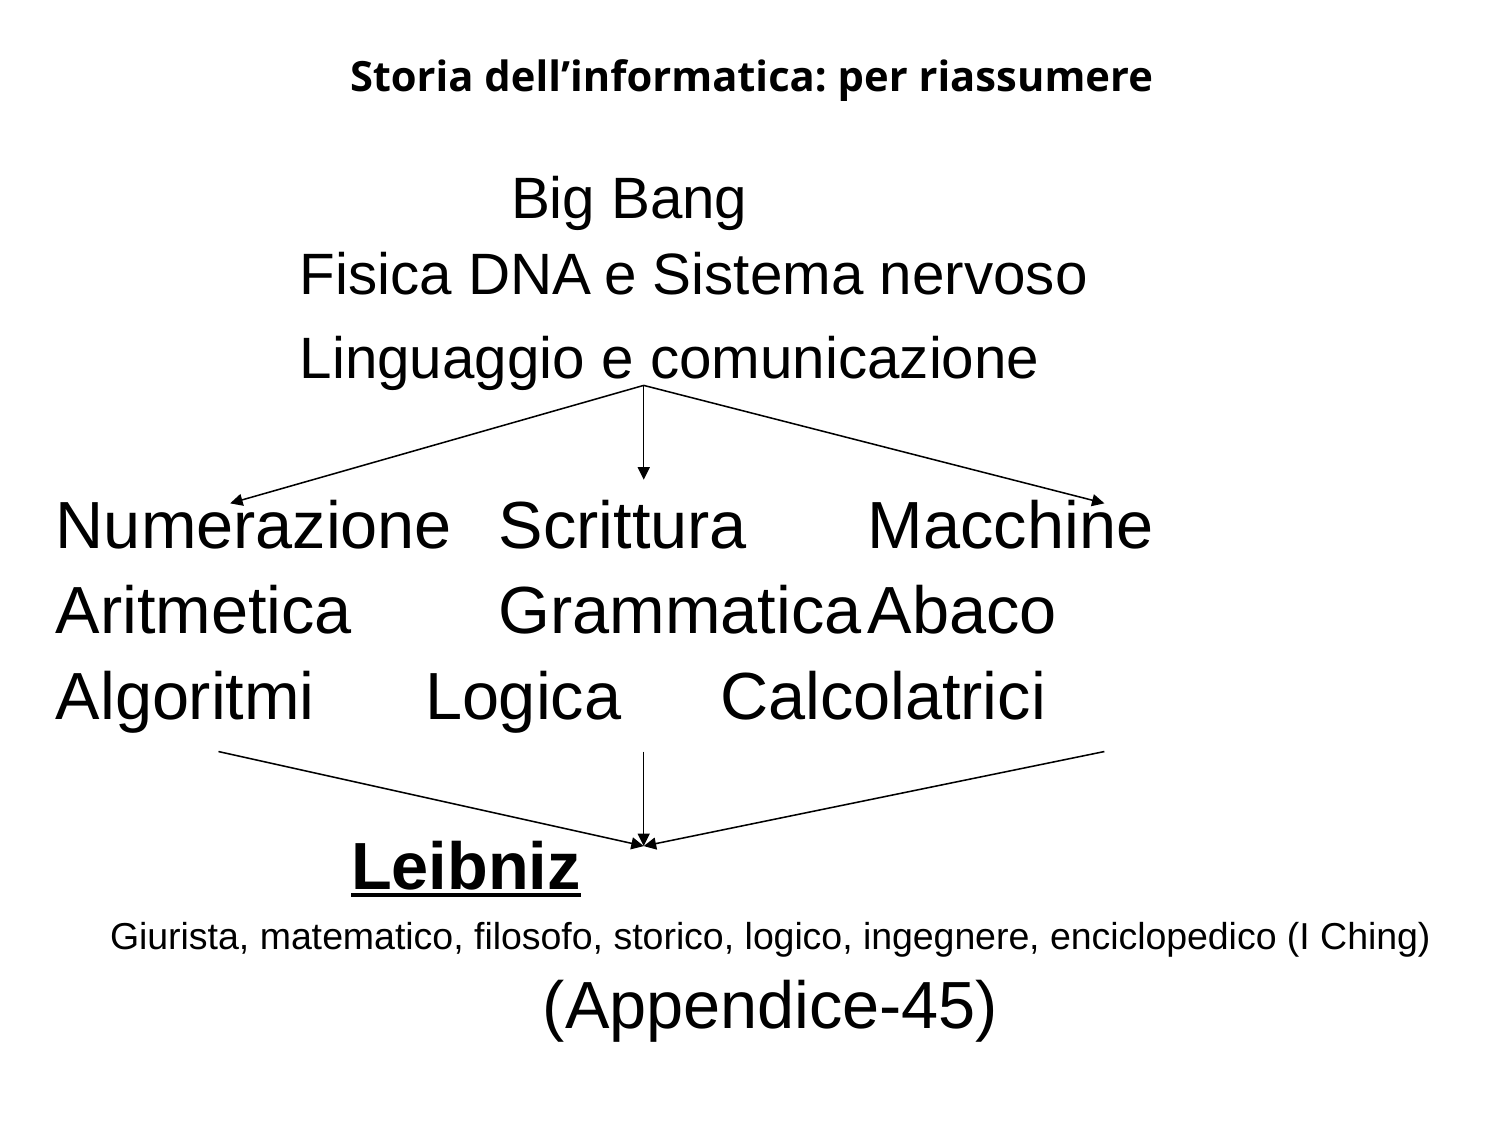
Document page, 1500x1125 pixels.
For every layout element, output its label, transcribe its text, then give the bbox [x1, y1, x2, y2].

title Storia dell’informatica: per riassumere [76, 42, 1427, 124]
list Big Bang Fisica DNA e Sistema nervoso Linguaggio e comunicazione Numerazione Scrittura Macchine Aritmetica Grammatica Abaco Algoritmi Logica Calcolatrici Leibniz Giurista, matematico, filosofo, storico, logico, ingegnere, enciclopedico (I Ching) (Appendice-45) [41, 160, 1500, 1125]
